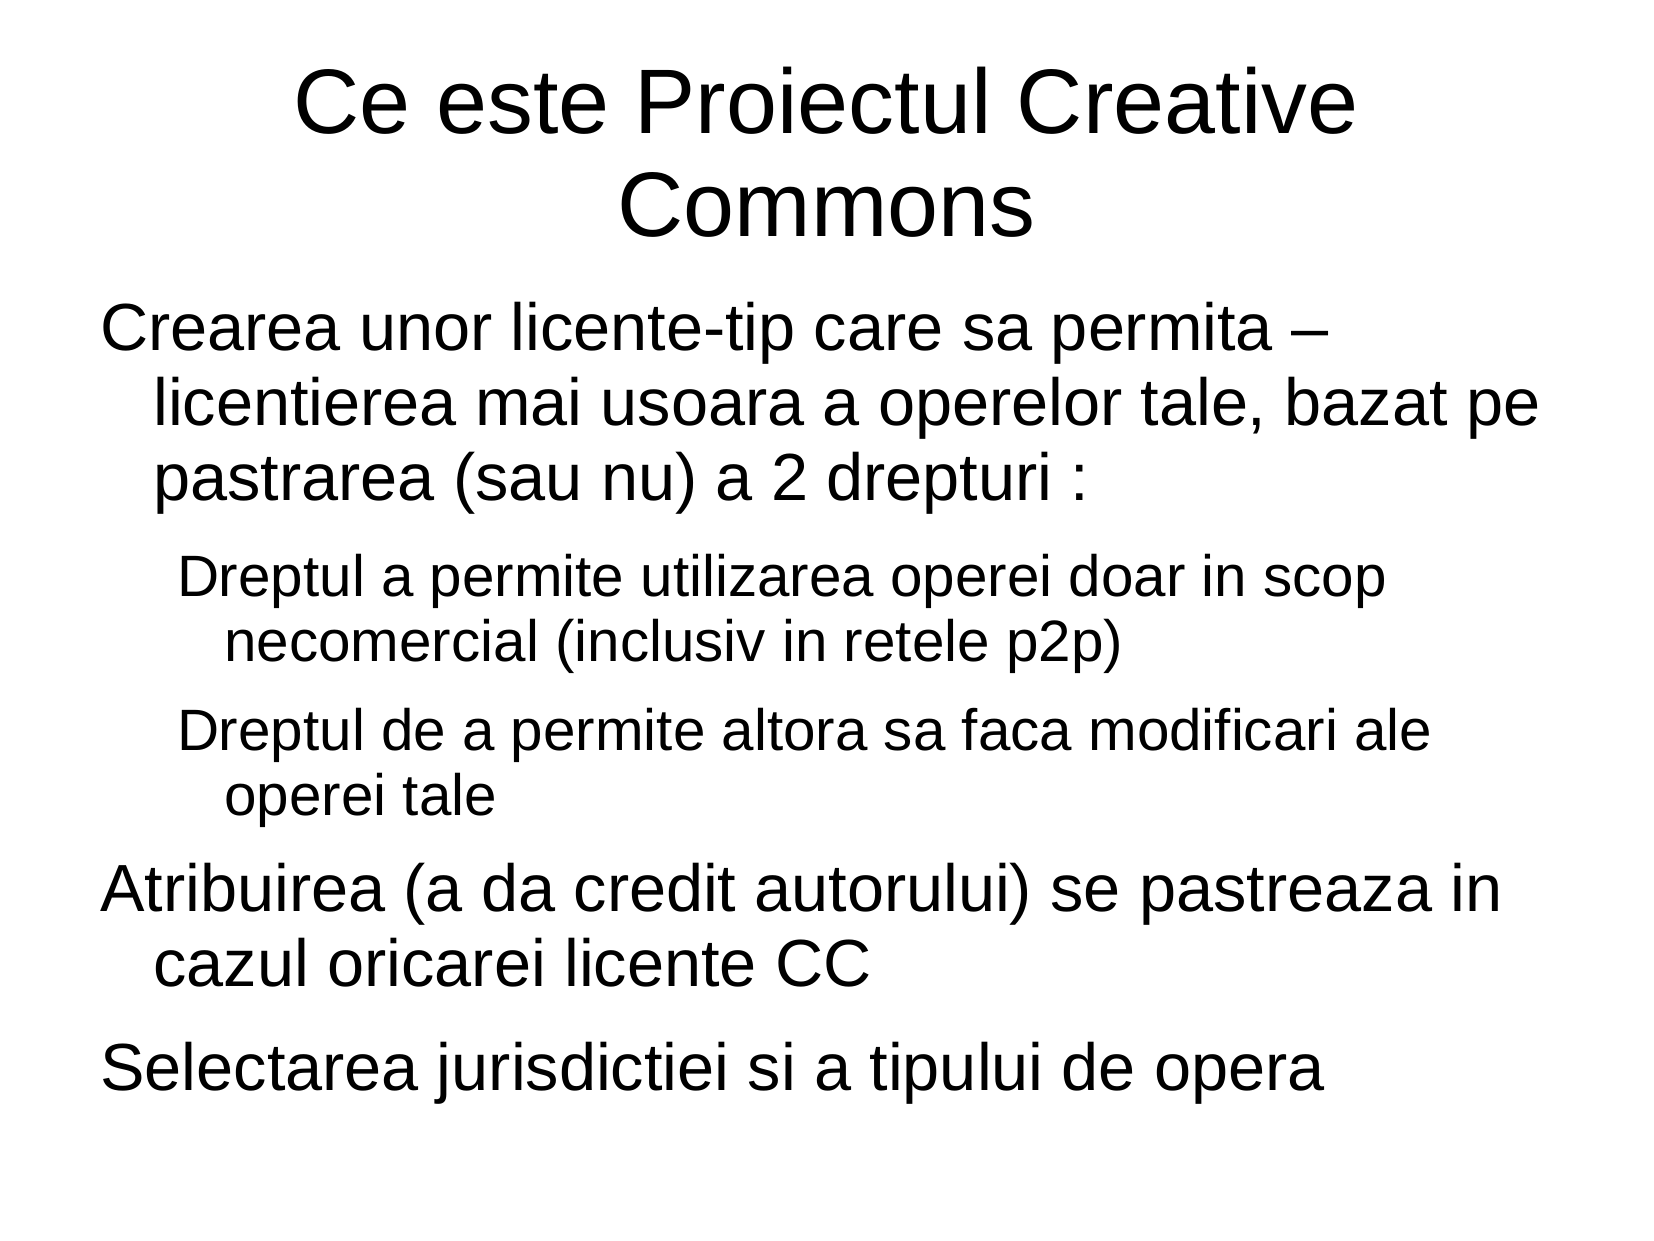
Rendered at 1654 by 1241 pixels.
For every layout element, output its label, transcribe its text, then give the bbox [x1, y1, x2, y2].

title Ce este Proiectul Creative Commons [82, 49, 1571, 257]
list Crearea unor licente-tip care sa permita – licentierea mai usoara a operelor tale, bazat pe pastrarea (sau nu) a 2 drepturi : Dreptul a permite utilizarea operei doar in scop necomercial (inclusiv in retele p2p) Dreptul de a permite altora sa faca modificari ale operei tale Atribuirea (a da credit autorului) se pastreaza in cazul oricarei licente CC Selectarea jurisdictiei si a tipului de opera [82, 290, 1571, 1109]
